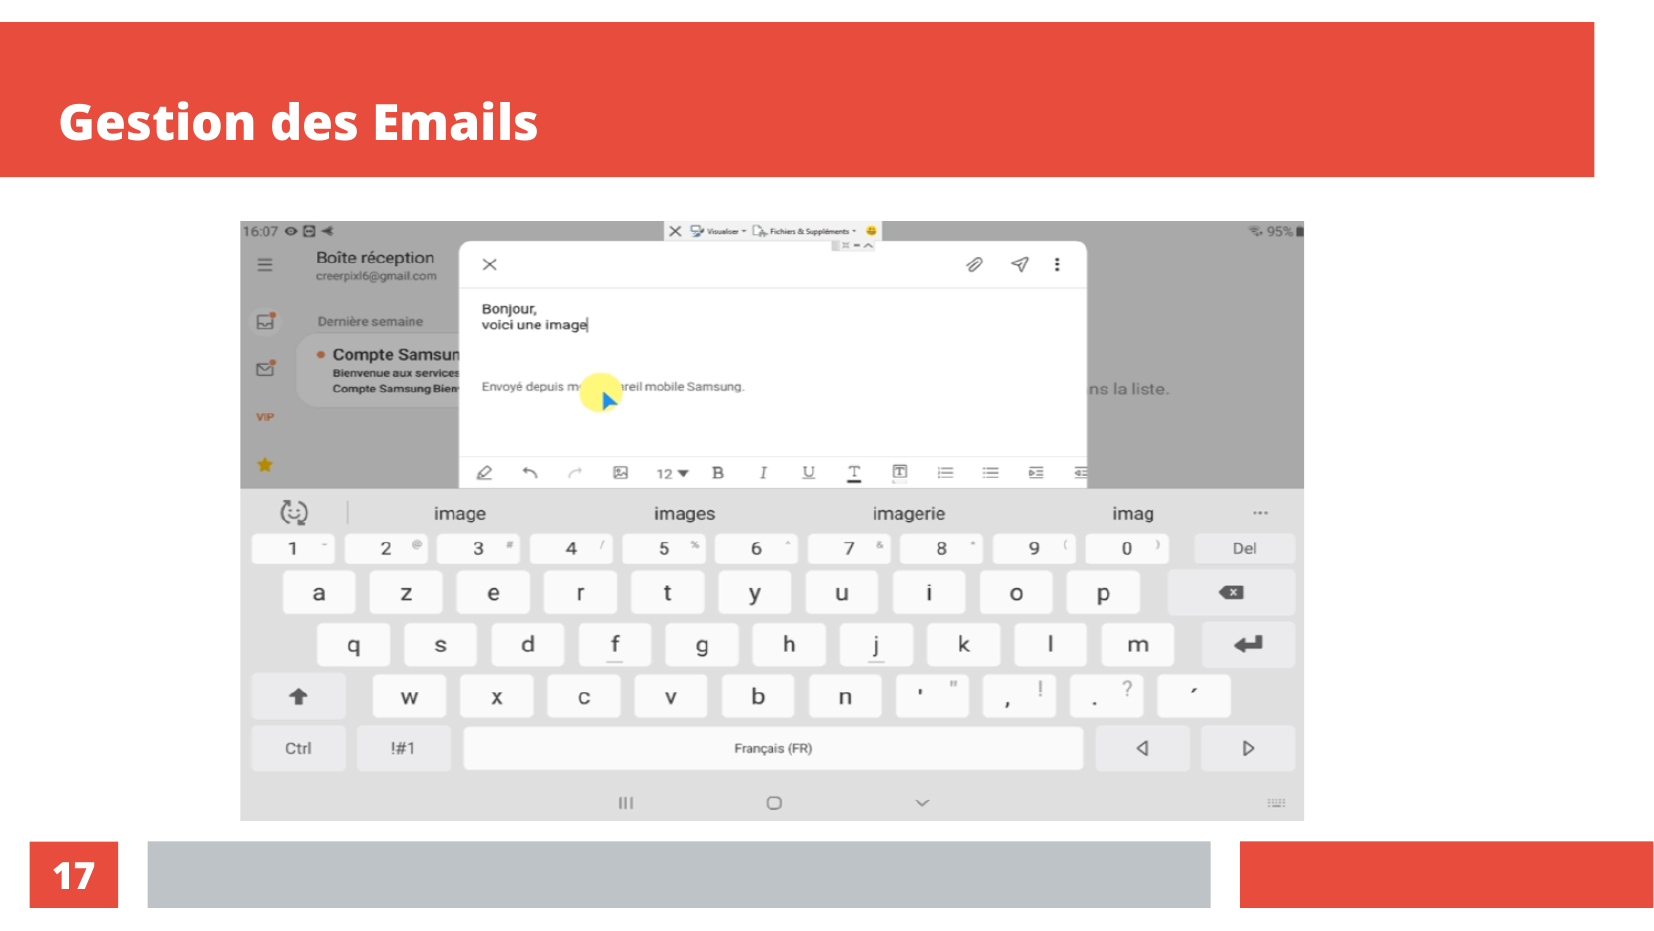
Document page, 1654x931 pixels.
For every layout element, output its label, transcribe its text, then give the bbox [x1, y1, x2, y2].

title Gestion des Emails [59, 44, 1595, 156]
picture [240, 221, 1305, 821]
